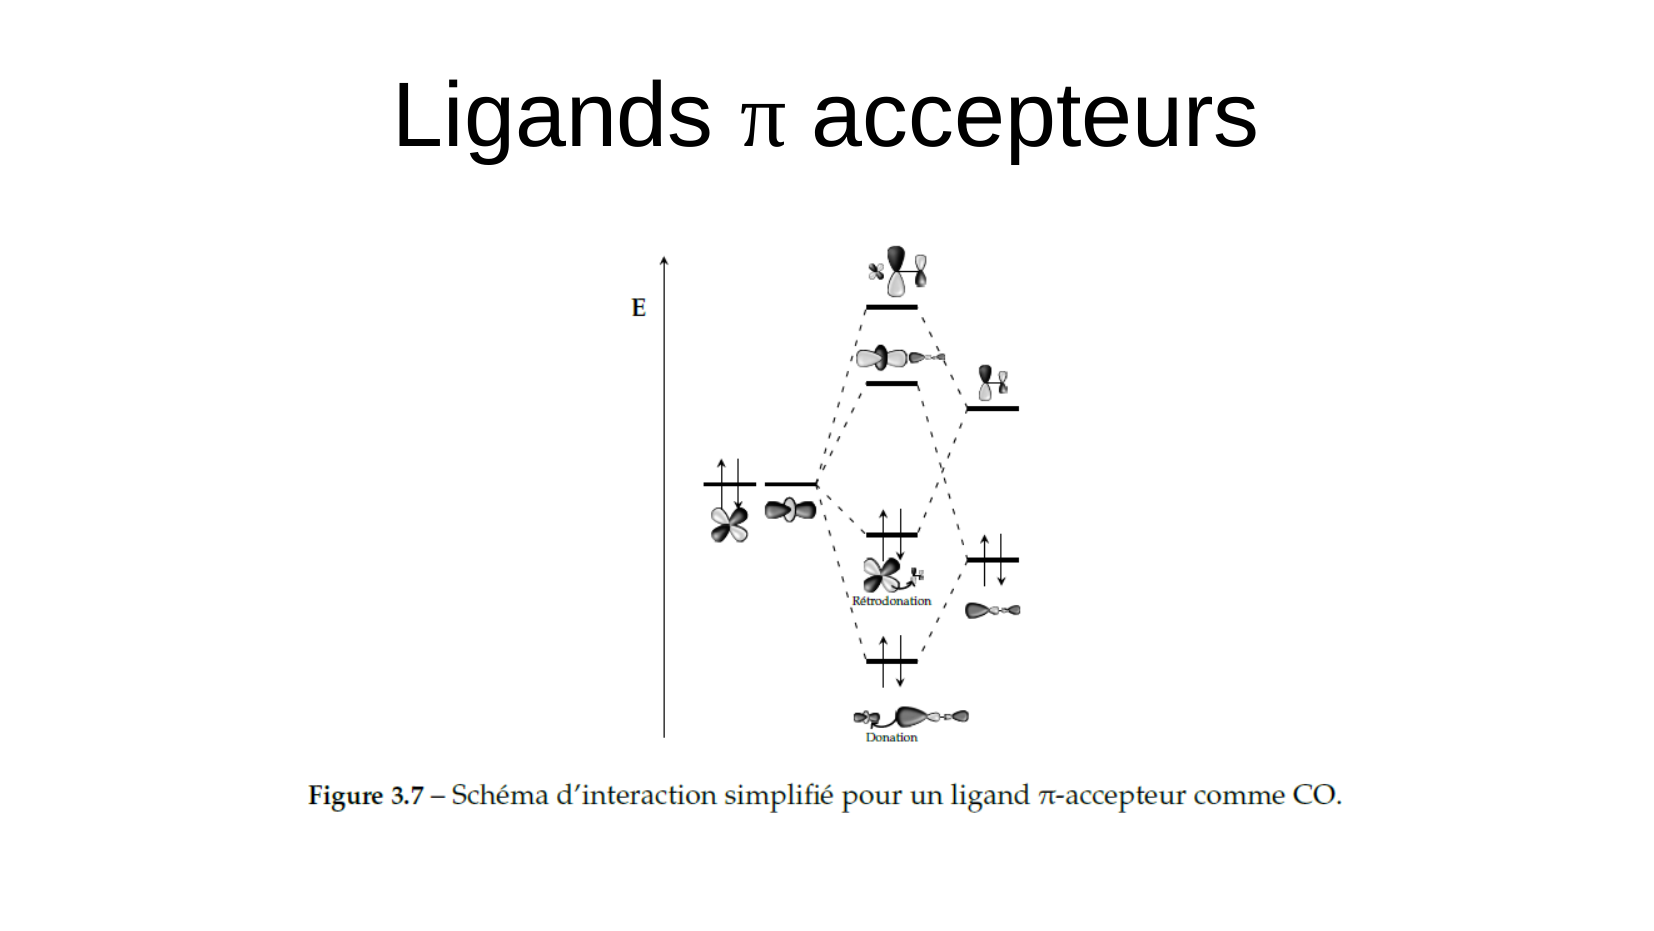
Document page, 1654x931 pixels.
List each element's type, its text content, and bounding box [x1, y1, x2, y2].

title Ligands π accepteurs [82, 37, 1571, 193]
picture [302, 236, 1362, 823]
